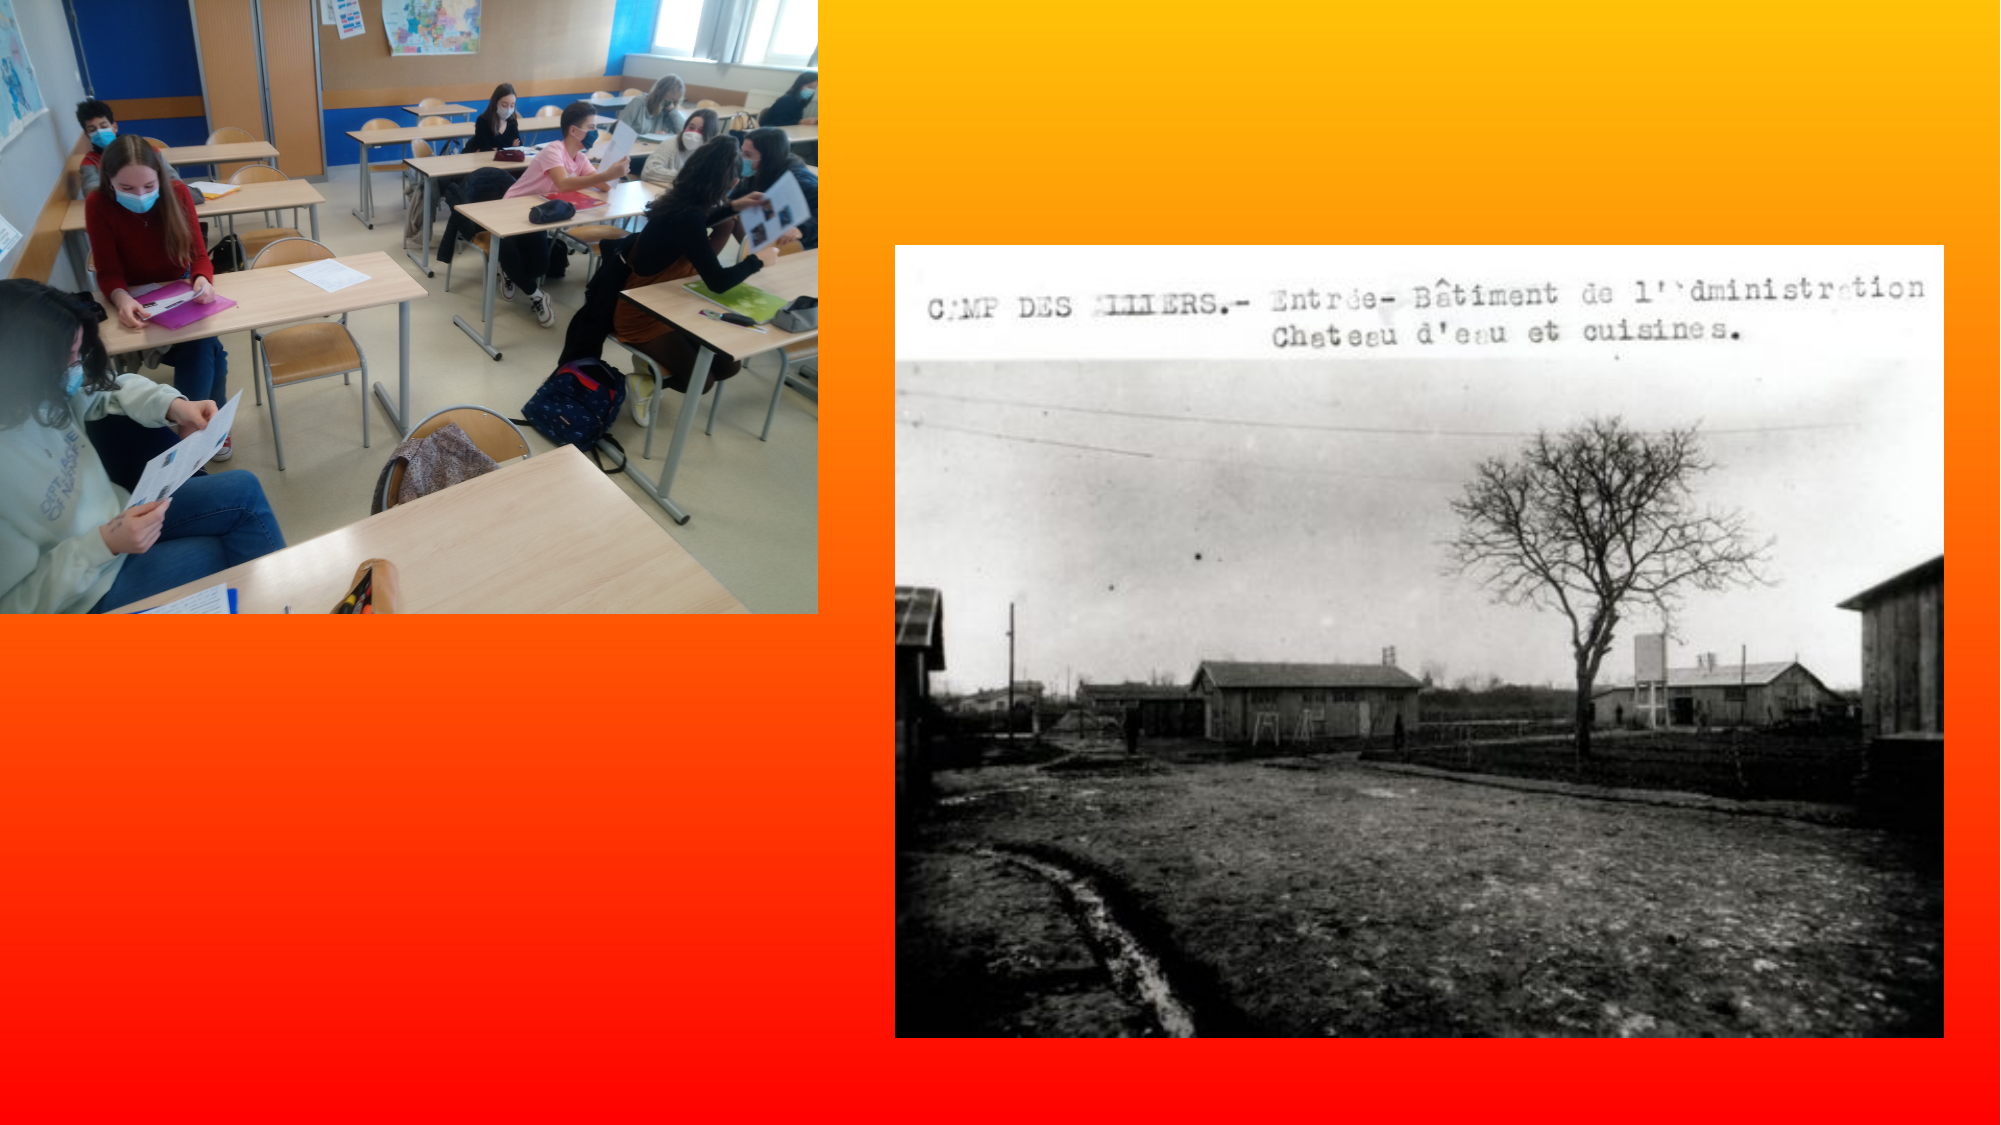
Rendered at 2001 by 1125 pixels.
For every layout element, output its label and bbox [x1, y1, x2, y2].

picture [895, 245, 1944, 1038]
picture [0, 0, 818, 614]
